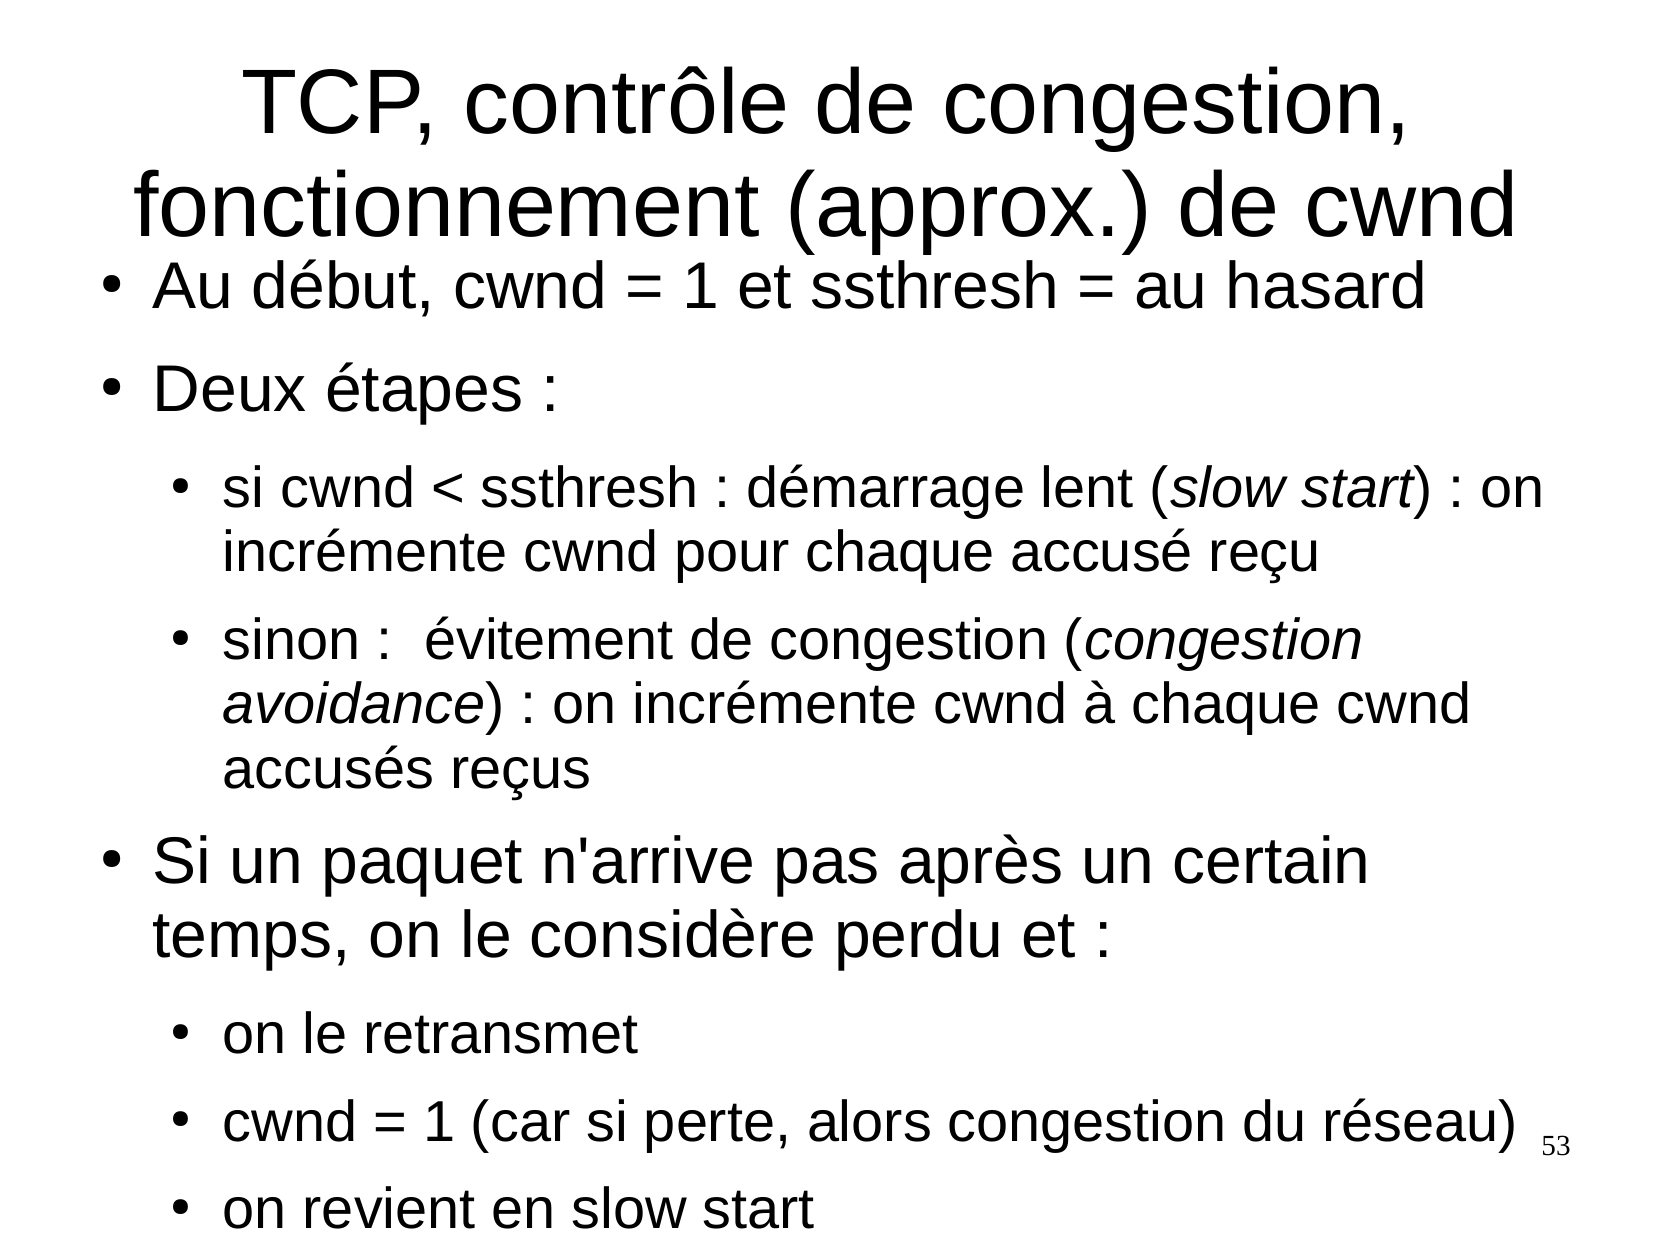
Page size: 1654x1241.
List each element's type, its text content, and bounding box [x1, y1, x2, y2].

title TCP, contrôle de congestion, fonctionnement (approx.) de cwnd [82, 49, 1571, 248]
list Au début, cwnd = 1 et ssthresh = au hasard Deux étapes : si cwnd < ssthresh : démarrage lent (slow start) : on incrémente cwnd pour chaque accusé reçu sinon : évitement de congestion (congestion avoidance) : on incrémente cwnd à chaque cwnd accusés reçus Si un paquet n'arrive pas après un certain temps, on le considère perdu et : on le retransmet cwnd = 1 (car si perte, alors congestion du réseau) on revient en slow start [82, 248, 1571, 1241]
